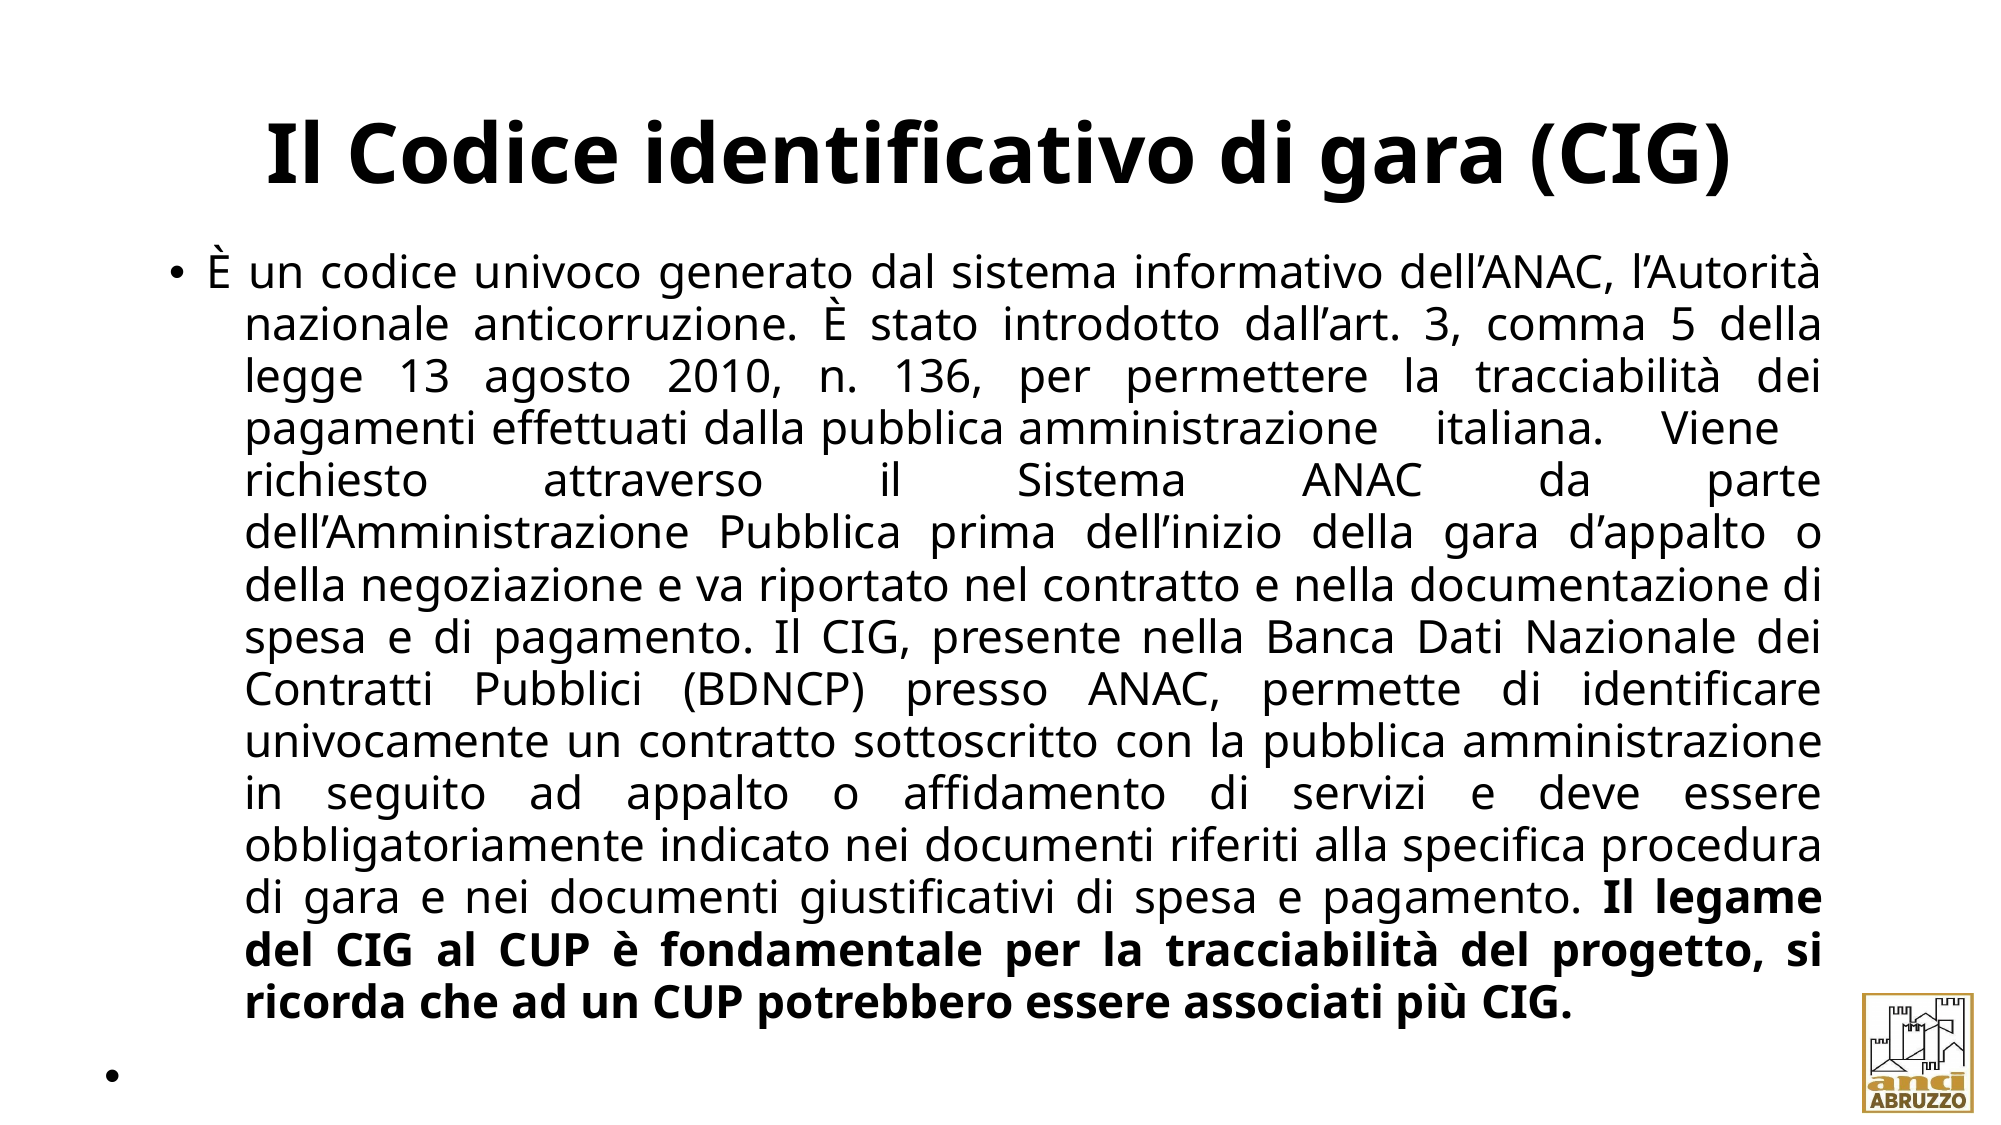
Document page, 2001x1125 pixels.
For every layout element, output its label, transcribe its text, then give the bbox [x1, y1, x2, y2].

list È un codice univoco generato dal sistema informativo dell’ANAC, l’Autorità nazionale anticorruzione. È stato introdotto dall’art. 3, comma 5 della legge 13 agosto 2010, n. 136, per permettere la tracciabilità dei pagamenti effettuati dalla pubblica amministrazione italiana. Viene richiesto attraverso il Sistema ANAC da parte dell’Amministrazione Pubblica prima dell’inizio della gara d’appalto o della negoziazione e va riportato nel contratto e nella documentazione di spesa e di pagamento. Il CIG, presente nella Banca Dati Nazionale dei Contratti Pubblici (BDNCP) presso ANAC, permette di identificare univocamente un contratto sottoscritto con la pubblica amministrazione in seguito ad appalto o affidamento di servizi e deve essere obbligatoriamente indicato nei documenti riferiti alla specifica procedura di gara e nei documenti giustificativi di spesa e pagamento. Il legame del CIG al CUP è fondamentale per la tracciabilità del progetto, si ricorda che ad un CUP potrebbero essere associati più CIG. [89, 238, 1911, 1105]
title Il Codice identificativo di gara (CIG) [200, 53, 1800, 238]
